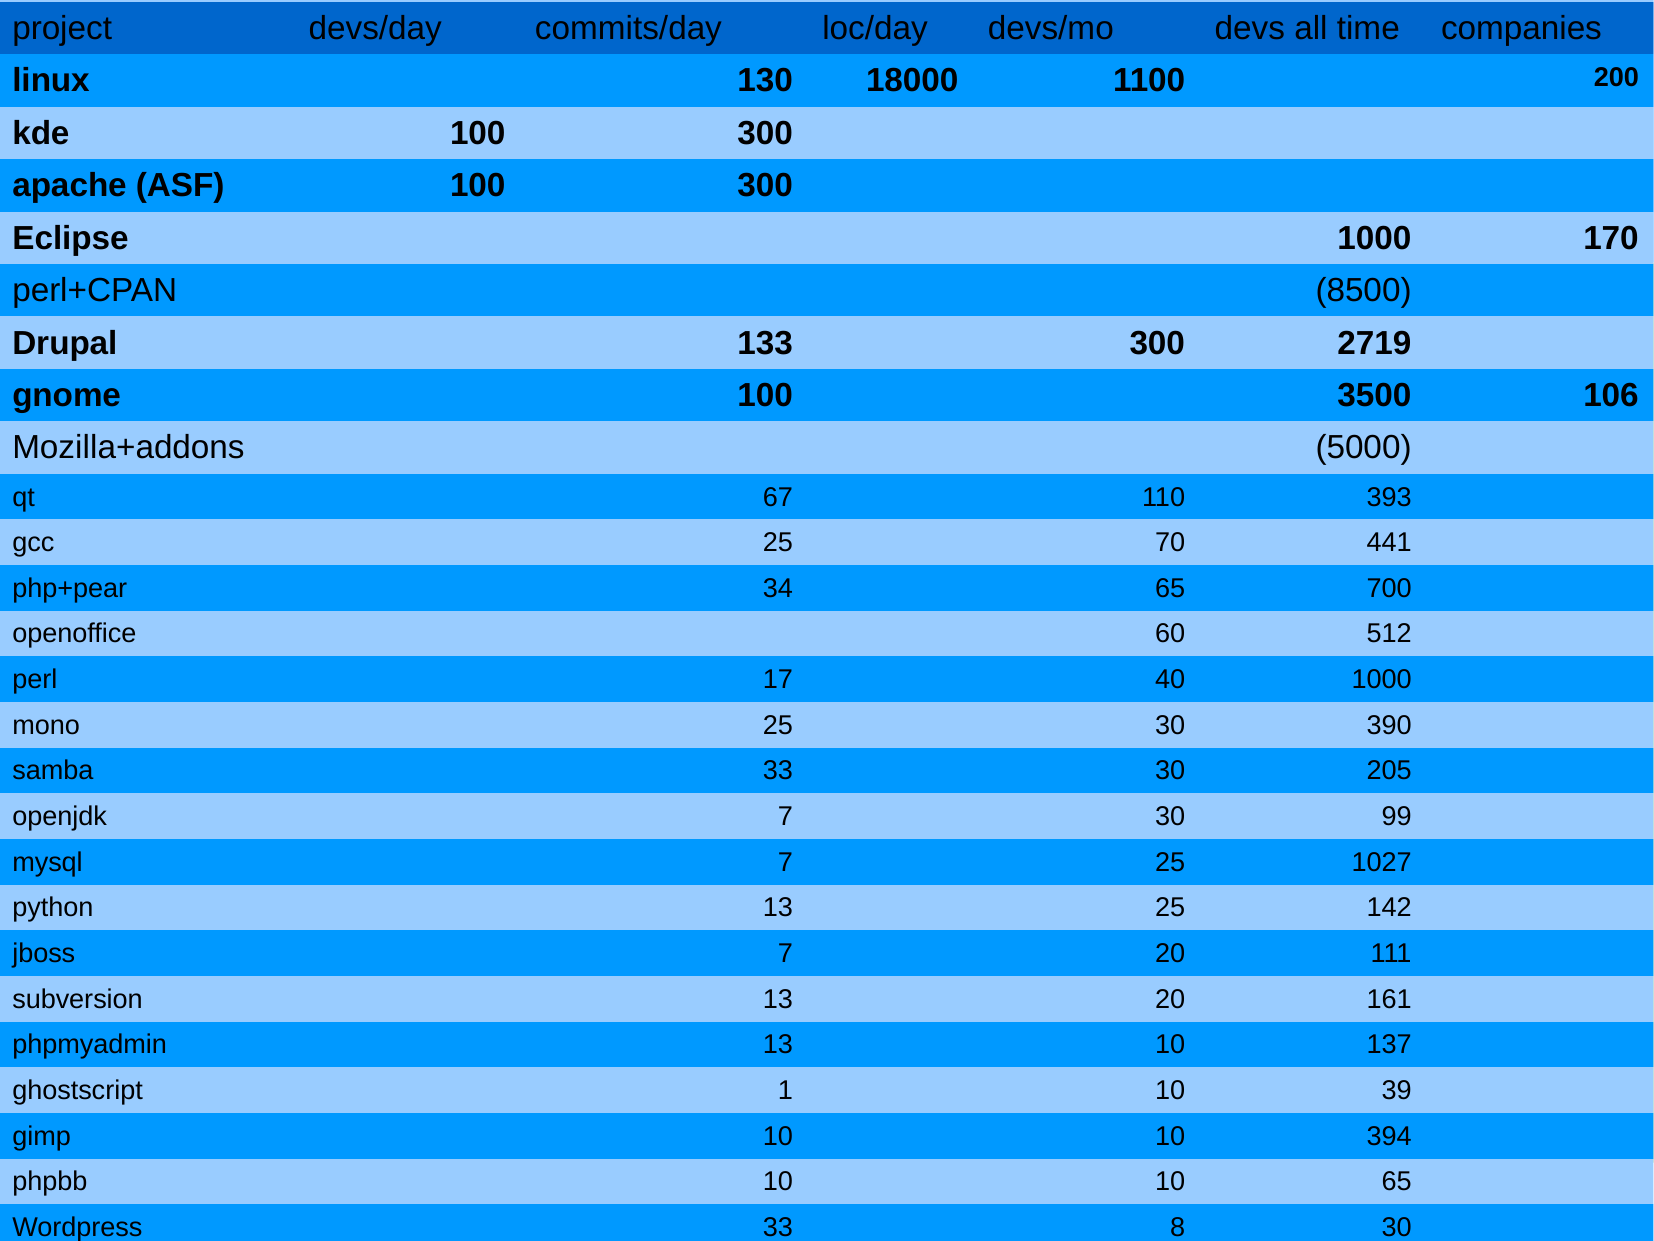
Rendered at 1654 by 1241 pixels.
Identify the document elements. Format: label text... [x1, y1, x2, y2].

table_cell [808, 264, 973, 316]
table_cell 30 [973, 793, 1200, 839]
table_cell Mozilla+addons [0, 421, 294, 474]
table_cell [294, 519, 520, 565]
table_cell [520, 611, 808, 656]
table_cell 10 [973, 1159, 1200, 1204]
table_cell [294, 702, 520, 748]
table_cell 25 [520, 519, 808, 565]
table_cell qt [0, 474, 294, 519]
table_cell [520, 212, 808, 264]
table_cell 142 [1200, 885, 1426, 930]
table_cell [808, 976, 973, 1022]
table_cell [808, 702, 973, 748]
table_cell ghostscript [0, 1067, 294, 1113]
table_cell 110 [973, 474, 1200, 519]
table_cell [294, 793, 520, 839]
table_cell [294, 748, 520, 793]
table_cell 40 [973, 656, 1200, 702]
table_header project [0, 2, 294, 54]
table_cell [808, 107, 973, 159]
table_cell [1426, 930, 1654, 976]
table_cell 34 [520, 565, 808, 611]
table_cell 100 [520, 369, 808, 421]
table_cell 205 [1200, 748, 1426, 793]
table_cell 106 [1426, 369, 1654, 421]
table_cell [294, 885, 520, 930]
table_cell [973, 159, 1200, 212]
table_header devs all time [1200, 2, 1426, 54]
table_cell 3500 [1200, 369, 1426, 421]
table_cell 25 [520, 702, 808, 748]
table_cell [1200, 107, 1426, 159]
table_cell [294, 1067, 520, 1113]
table_cell jboss [0, 930, 294, 976]
table_cell [294, 1022, 520, 1067]
table_cell [1426, 976, 1654, 1022]
table_cell [294, 474, 520, 519]
table_cell phpbb [0, 1159, 294, 1204]
table_cell [294, 656, 520, 702]
table_cell [808, 565, 973, 611]
table_cell 170 [1426, 212, 1654, 264]
table_cell subversion [0, 976, 294, 1022]
table_cell 20 [973, 930, 1200, 976]
table_cell [520, 421, 808, 474]
table_cell samba [0, 748, 294, 793]
table_cell [808, 611, 973, 656]
table_cell [1426, 611, 1654, 656]
table_cell 67 [520, 474, 808, 519]
table_cell [808, 316, 973, 369]
table_cell [294, 930, 520, 976]
table_cell [1426, 1204, 1654, 1241]
table_cell 20 [973, 976, 1200, 1022]
table_cell [294, 976, 520, 1022]
table_cell [294, 54, 520, 107]
table_cell 33 [520, 1204, 808, 1241]
table_cell 7 [520, 839, 808, 885]
table_cell 10 [973, 1113, 1200, 1159]
table_cell [294, 264, 520, 316]
table_cell kde [0, 107, 294, 159]
table_cell [808, 793, 973, 839]
table_cell [294, 611, 520, 656]
table_cell 30 [973, 702, 1200, 748]
table_cell [1426, 793, 1654, 839]
table_header companies [1426, 2, 1654, 54]
table_cell [294, 421, 520, 474]
table_cell 7 [520, 930, 808, 976]
table_cell 39 [1200, 1067, 1426, 1113]
table_cell [1426, 159, 1654, 212]
table_cell [1426, 656, 1654, 702]
table_cell 10 [520, 1113, 808, 1159]
table_cell 441 [1200, 519, 1426, 565]
table_cell 13 [520, 885, 808, 930]
table_cell [1426, 264, 1654, 316]
table_cell gcc [0, 519, 294, 565]
table_cell perl+CPAN [0, 264, 294, 316]
table_cell gnome [0, 369, 294, 421]
table_cell [808, 930, 973, 976]
table_cell [294, 1204, 520, 1241]
table_cell phpmyadmin [0, 1022, 294, 1067]
table_cell openoffice [0, 611, 294, 656]
table_cell [1426, 1022, 1654, 1067]
table_cell mono [0, 702, 294, 748]
table_cell 2719 [1200, 316, 1426, 369]
table_cell 200 [1426, 54, 1654, 107]
table_header commits/day [520, 2, 808, 54]
table_cell [294, 1113, 520, 1159]
table_cell [973, 212, 1200, 264]
table_cell linux [0, 54, 294, 107]
table_cell [808, 1022, 973, 1067]
table_cell [808, 212, 973, 264]
table_cell 70 [973, 519, 1200, 565]
table_cell 8 [973, 1204, 1200, 1241]
table_cell 25 [973, 839, 1200, 885]
table_cell Eclipse [0, 212, 294, 264]
table_cell [808, 1159, 973, 1204]
table_cell 700 [1200, 565, 1426, 611]
table_cell [808, 421, 973, 474]
table_cell Wordpress [0, 1204, 294, 1241]
table_cell 130 [520, 54, 808, 107]
table_cell 1000 [1200, 212, 1426, 264]
table_cell [294, 316, 520, 369]
table_cell 13 [520, 976, 808, 1022]
table_cell [808, 656, 973, 702]
table_cell [1426, 474, 1654, 519]
table_cell 99 [1200, 793, 1426, 839]
table_cell gimp [0, 1113, 294, 1159]
table_cell 25 [973, 885, 1200, 930]
table_cell [973, 107, 1200, 159]
table_cell [294, 369, 520, 421]
table_cell 1000 [1200, 656, 1426, 702]
table_cell 300 [520, 159, 808, 212]
table_cell [294, 565, 520, 611]
table_cell [1426, 565, 1654, 611]
table_cell Drupal [0, 316, 294, 369]
table_cell 30 [973, 748, 1200, 793]
table_header devs/day [294, 2, 520, 54]
table_cell [973, 369, 1200, 421]
table_cell 1 [520, 1067, 808, 1113]
table_cell [973, 421, 1200, 474]
table_cell [1200, 54, 1426, 107]
table_cell 512 [1200, 611, 1426, 656]
table_cell [1426, 1067, 1654, 1113]
table_cell [808, 369, 973, 421]
table_cell 300 [520, 107, 808, 159]
table_cell 33 [520, 748, 808, 793]
table_header devs/mo [973, 2, 1200, 54]
table_cell 18000 [808, 54, 973, 107]
table_cell 30 [1200, 1204, 1426, 1241]
table_cell 393 [1200, 474, 1426, 519]
table_cell 65 [1200, 1159, 1426, 1204]
table_cell (5000) [1200, 421, 1426, 474]
table_cell [808, 885, 973, 930]
table_cell 394 [1200, 1113, 1426, 1159]
table_cell [1426, 702, 1654, 748]
table_cell [808, 839, 973, 885]
table_cell [294, 839, 520, 885]
table_cell php+pear [0, 565, 294, 611]
table_cell 1027 [1200, 839, 1426, 885]
table_cell openjdk [0, 793, 294, 839]
table_cell 100 [294, 159, 520, 212]
table_cell 390 [1200, 702, 1426, 748]
table_cell 10 [520, 1159, 808, 1204]
table_cell [1426, 885, 1654, 930]
table_cell [1426, 519, 1654, 565]
table_cell [1426, 839, 1654, 885]
table_cell (8500) [1200, 264, 1426, 316]
table_cell [1426, 1159, 1654, 1204]
table_cell [808, 519, 973, 565]
table_cell 65 [973, 565, 1200, 611]
table_header loc/day [808, 2, 973, 54]
table_cell [1426, 1113, 1654, 1159]
table_cell [1200, 159, 1426, 212]
table_cell 100 [294, 107, 520, 159]
table_cell [1426, 748, 1654, 793]
table_cell [294, 212, 520, 264]
table_cell [808, 1204, 973, 1241]
table_cell 7 [520, 793, 808, 839]
table_cell [520, 264, 808, 316]
table_cell [808, 1067, 973, 1113]
table_cell 1100 [973, 54, 1200, 107]
table_cell python [0, 885, 294, 930]
table_cell [808, 748, 973, 793]
table_cell [973, 264, 1200, 316]
table_cell [808, 474, 973, 519]
table_cell 17 [520, 656, 808, 702]
table_cell 10 [973, 1067, 1200, 1113]
table_cell 300 [973, 316, 1200, 369]
table_cell 13 [520, 1022, 808, 1067]
table_cell [1426, 421, 1654, 474]
table_cell 161 [1200, 976, 1426, 1022]
table_cell [808, 1113, 973, 1159]
table_cell 60 [973, 611, 1200, 656]
table_cell apache (ASF) [0, 159, 294, 212]
table_cell [1426, 107, 1654, 159]
table_cell [808, 159, 973, 212]
table_cell 10 [973, 1022, 1200, 1067]
table_cell 133 [520, 316, 808, 369]
table_cell perl [0, 656, 294, 702]
table_cell 137 [1200, 1022, 1426, 1067]
table_cell mysql [0, 839, 294, 885]
table_cell [294, 1159, 520, 1204]
table_cell 111 [1200, 930, 1426, 976]
table_cell [1426, 316, 1654, 369]
